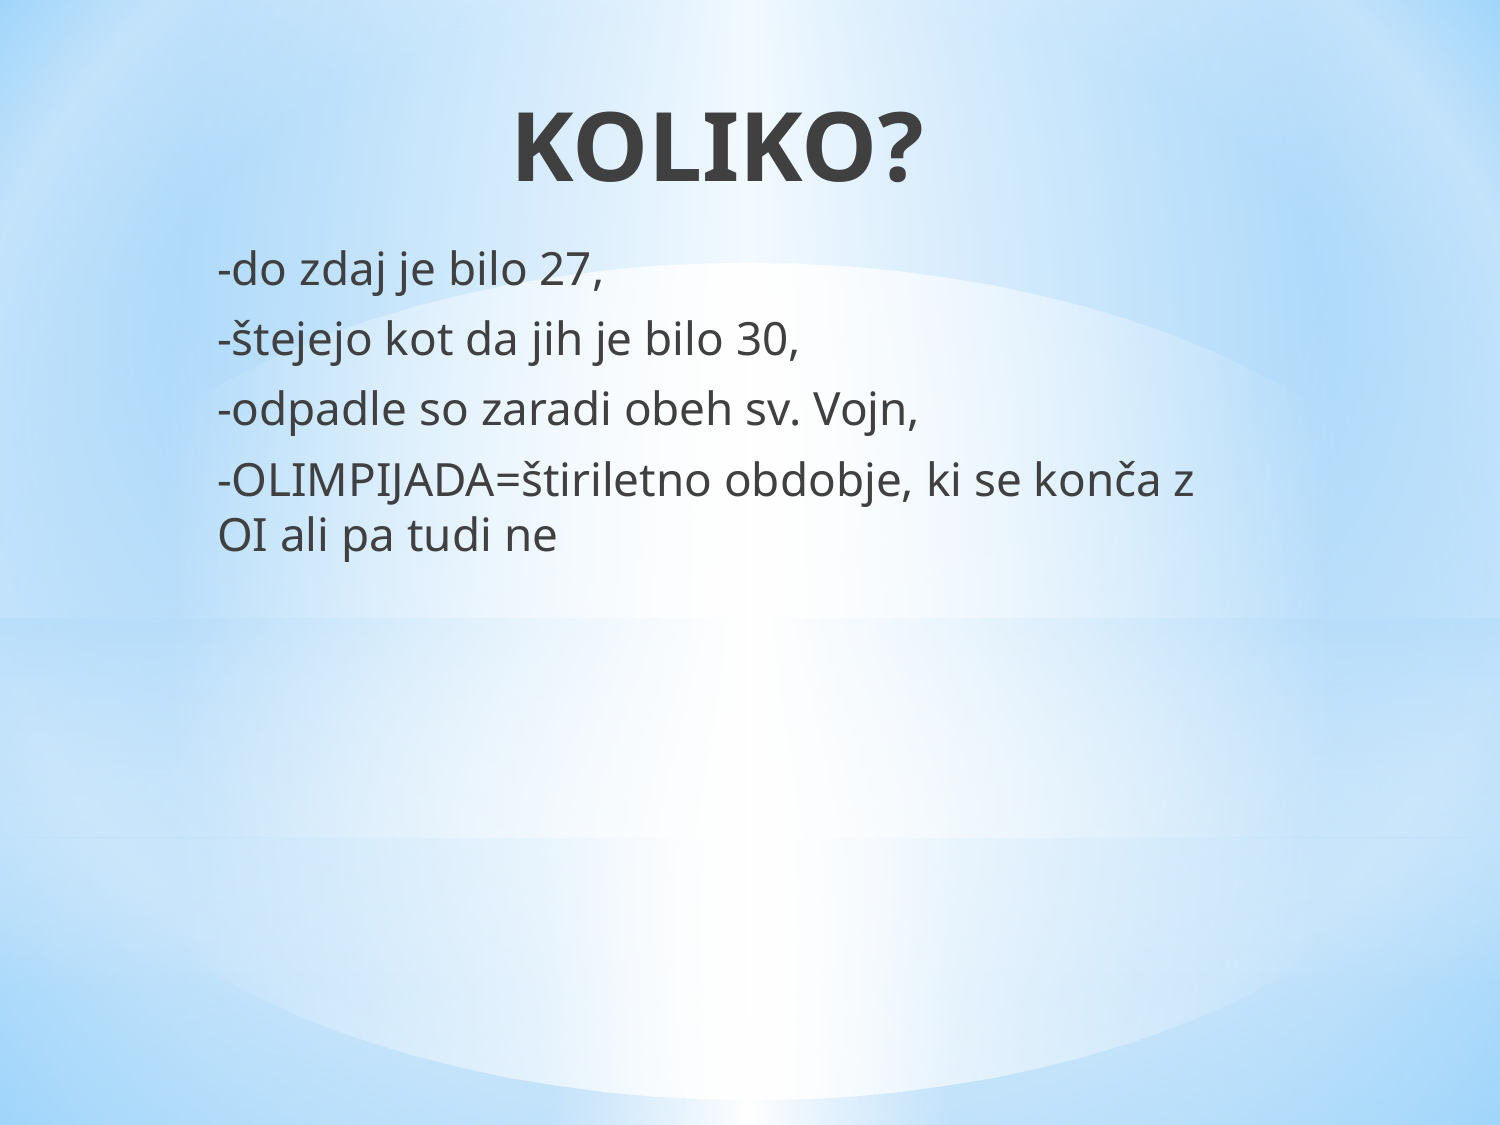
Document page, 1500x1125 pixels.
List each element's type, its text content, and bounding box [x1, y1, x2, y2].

list -do zdaj je bilo 27, -štejejo kot da jih je bilo 30, -odpadle so zaradi obeh sv. Vojn, -OLIMPIJADA=štiriletno obdobje, ki se konča z OI ali pa tudi ne [194, 231, 1245, 802]
title KOLIKO? [183, 78, 1252, 266]
